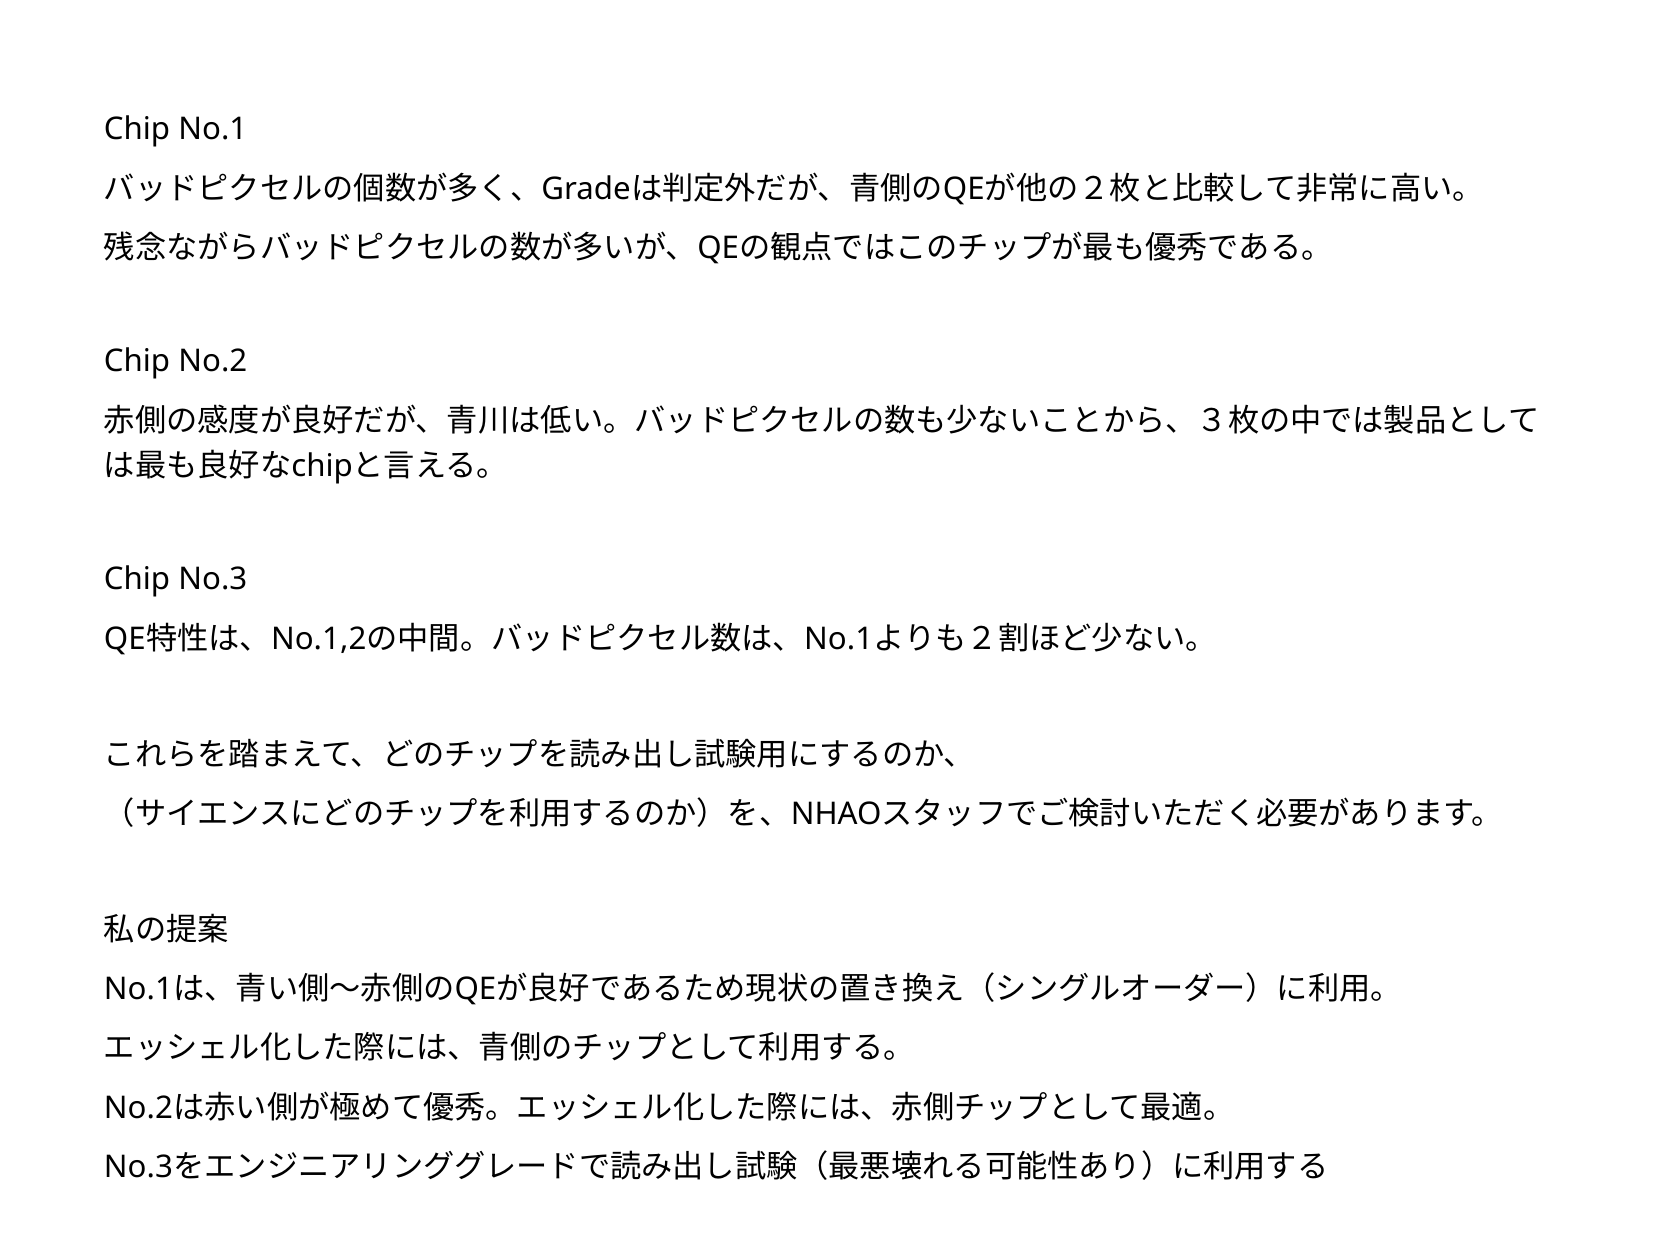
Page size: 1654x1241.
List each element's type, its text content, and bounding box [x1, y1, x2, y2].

list Chip No.1 バッドピクセルの個数が多く、Gradeは判定外だが、青側のQEが他の２枚と比較して非常に高い。 残念ながらバッドピクセルの数が多いが、QEの観点ではこのチップが最も優秀である。 Chip No.2 赤側の感度が良好だが、青川は低い。バッドピクセルの数も少ないことから、３枚の中では製品としては最も良好なchipと言える。 Chip No.3 QE特性は、No.1,2の中間。バッドピクセル数は、No.1よりも２割ほど少ない。 これらを踏まえて、どのチップを読み出し試験用にするのか、 （サイエンスにどのチップを利用するのか）を、NHAOスタッフでご検討いただく必要があります。 私の提案 No.1は、青い側〜赤側のQEが良好であるため現状の置き換え（シングルオーダー）に利用。 エッシェル化した際には、青側のチップとして利用する。 No.2は赤い側が極めて優秀。エッシェル化した際には、赤側チップとして最適。 No.3をエンジニアリンググレードで読み出し試験（最悪壊れる可能性あり）に利用する [103, 106, 1560, 1205]
